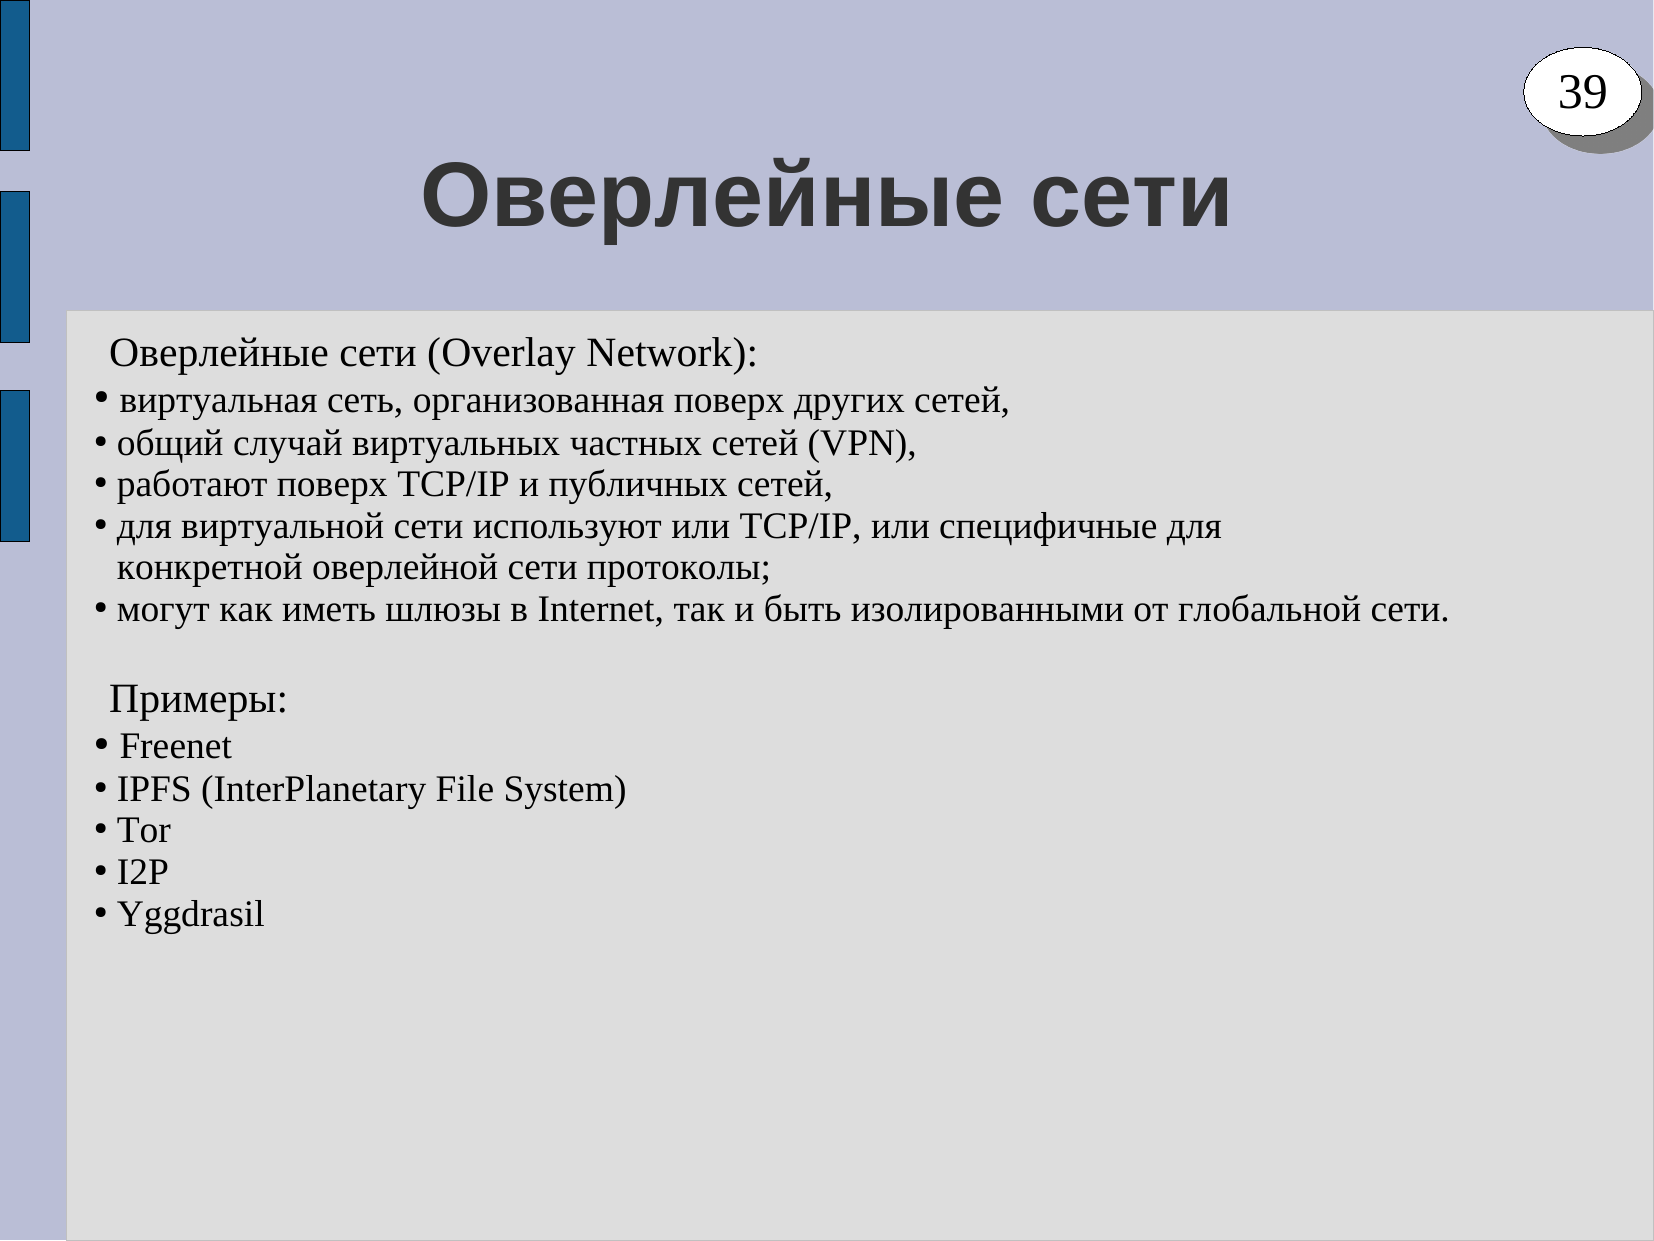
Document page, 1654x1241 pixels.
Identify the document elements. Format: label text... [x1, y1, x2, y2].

text_box 39 [1523, 47, 1642, 137]
title Оверлейные сети [121, 91, 1534, 299]
text_box Оверлейные сети (Overlay Network): виртуальная сеть, организованная поверх других сетей, общий случай виртуальных частных сетей (VPN), работают поверх TCP/IP и публичных сетей, для виртуальной сети используют или TCP/IP, или специфичные для конкретной оверлейной сети протоколы; могут как иметь шлюзы в Internet, так и быть изолированными от глобальной сети. Примеры: Freenet IPFS (InterPlanetary File System) Tor I2P Yggdrasil [94, 329, 1628, 1241]
